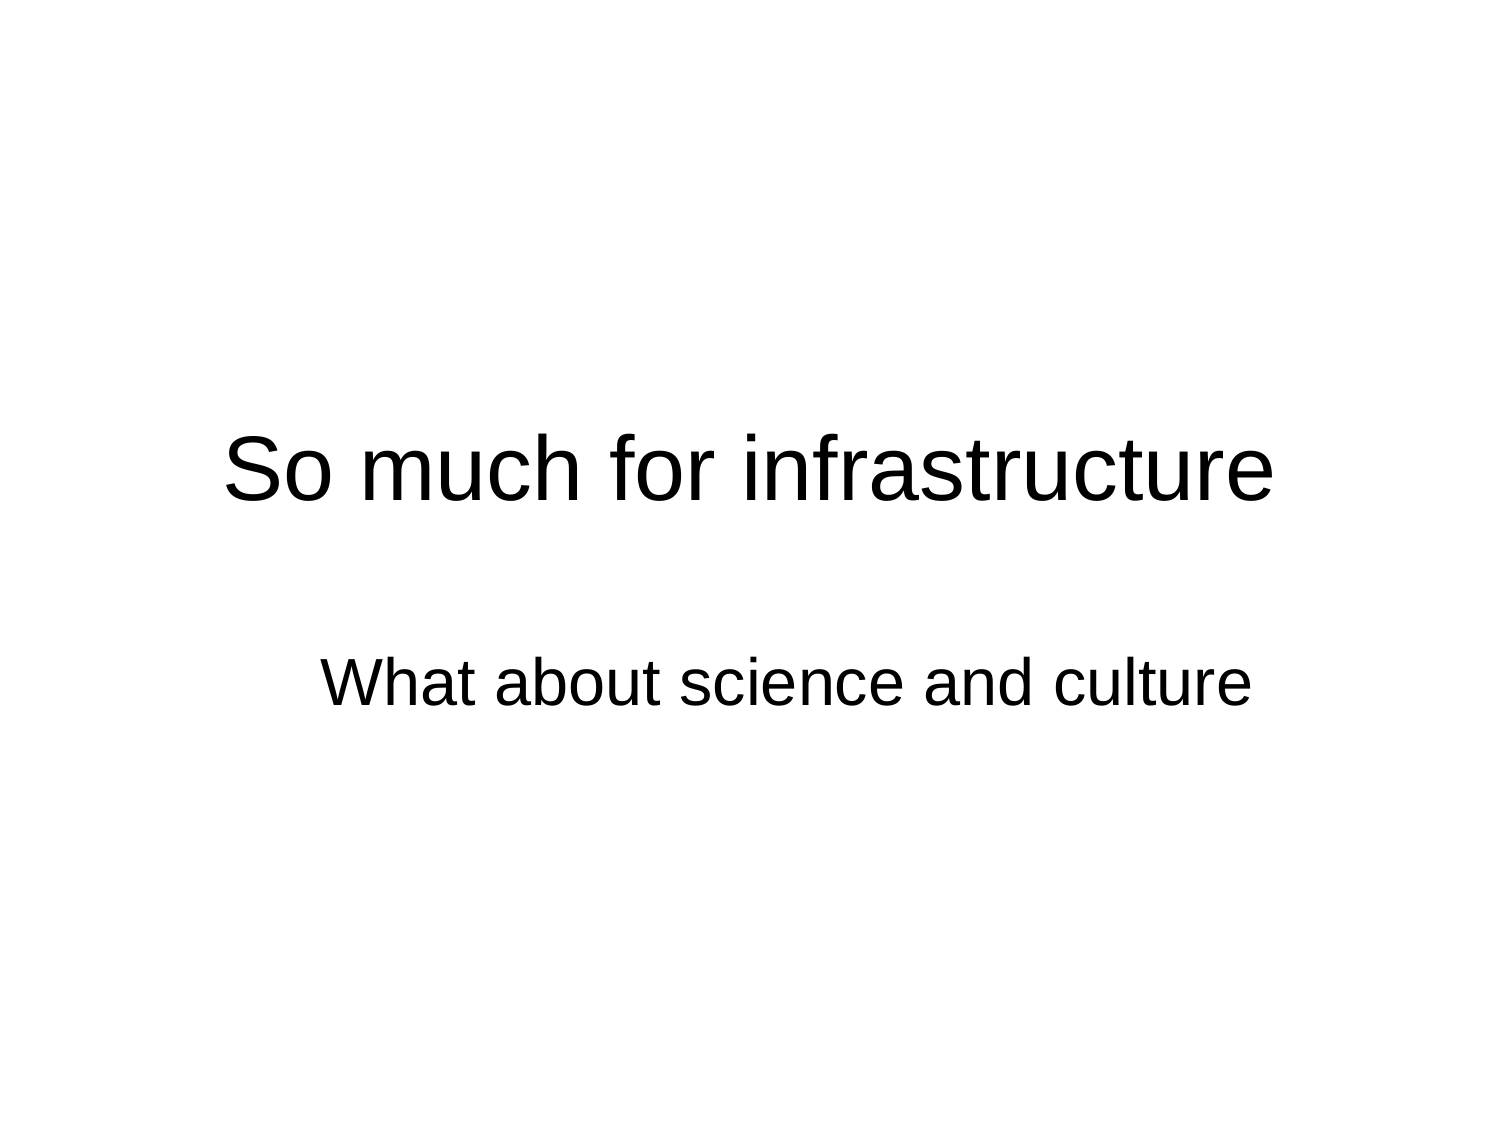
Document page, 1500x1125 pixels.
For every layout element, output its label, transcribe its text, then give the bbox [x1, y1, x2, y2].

title So much for infrastructure [112, 374, 1388, 563]
subtitle What about science and culture [225, 637, 1276, 926]
